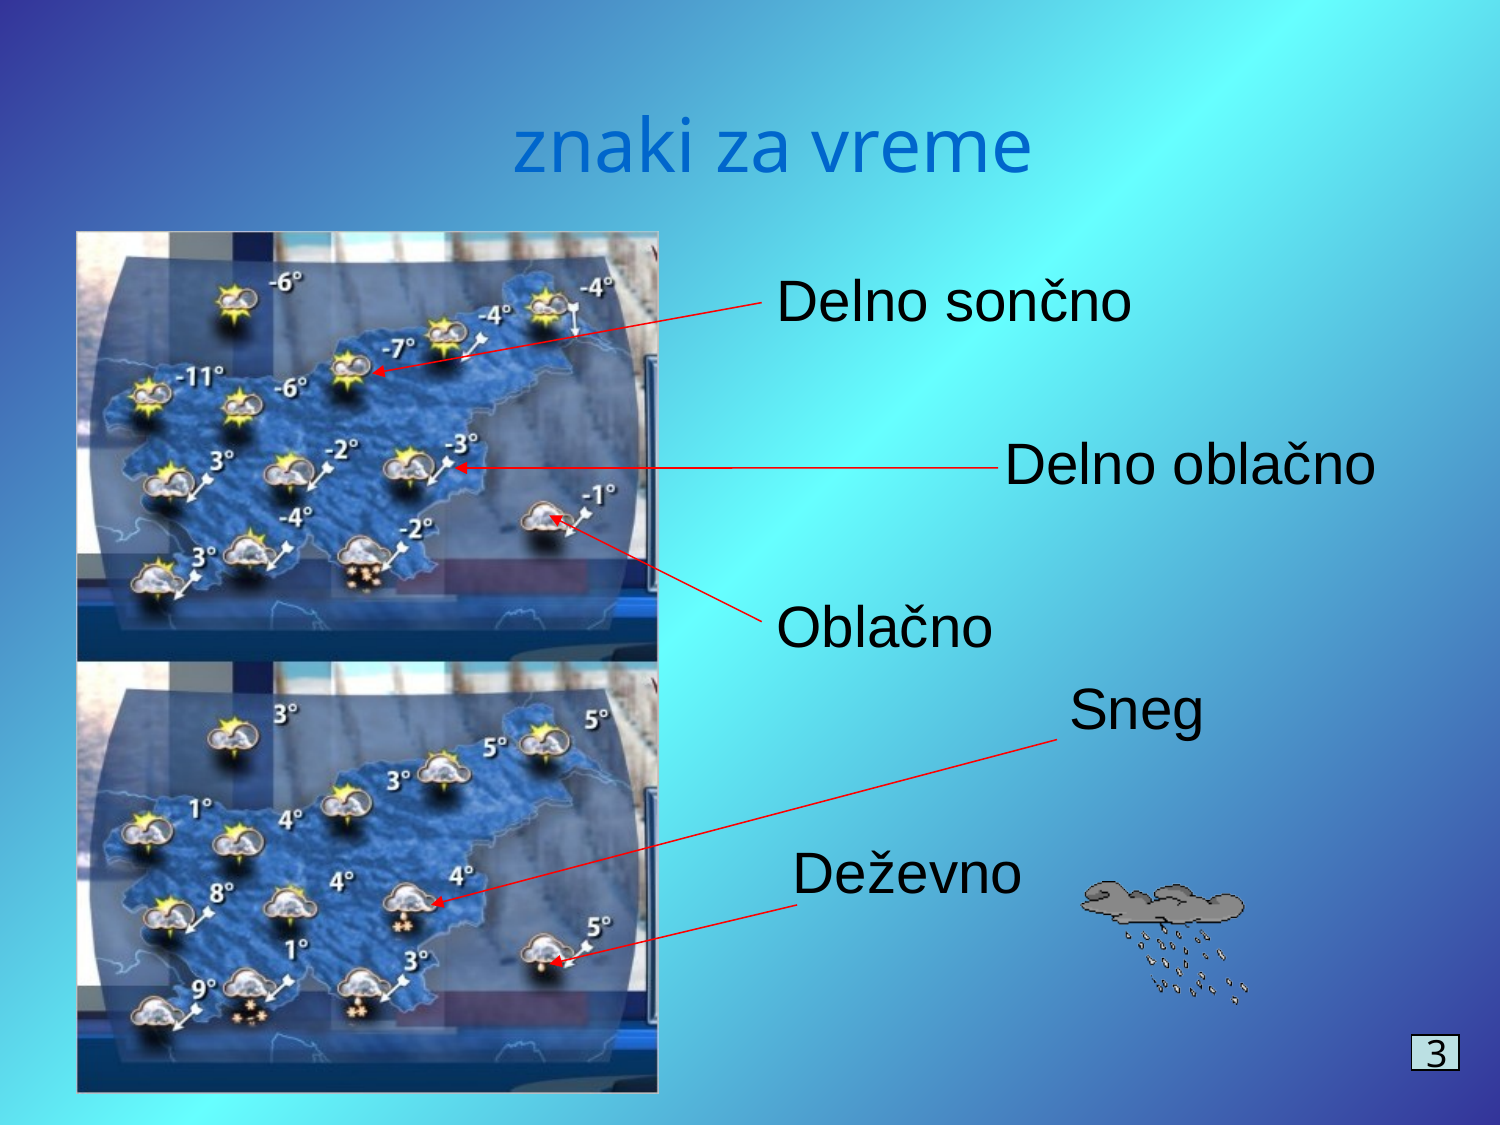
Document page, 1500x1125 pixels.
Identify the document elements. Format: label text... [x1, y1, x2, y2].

text_box znaki za vreme [206, 90, 1341, 184]
text_box 3 [1411, 1034, 1459, 1071]
picture [1080, 881, 1253, 1005]
list Delno sončno Delno oblačno Oblačno Sneg Deževno [761, 255, 1425, 998]
picture [76, 231, 659, 1094]
